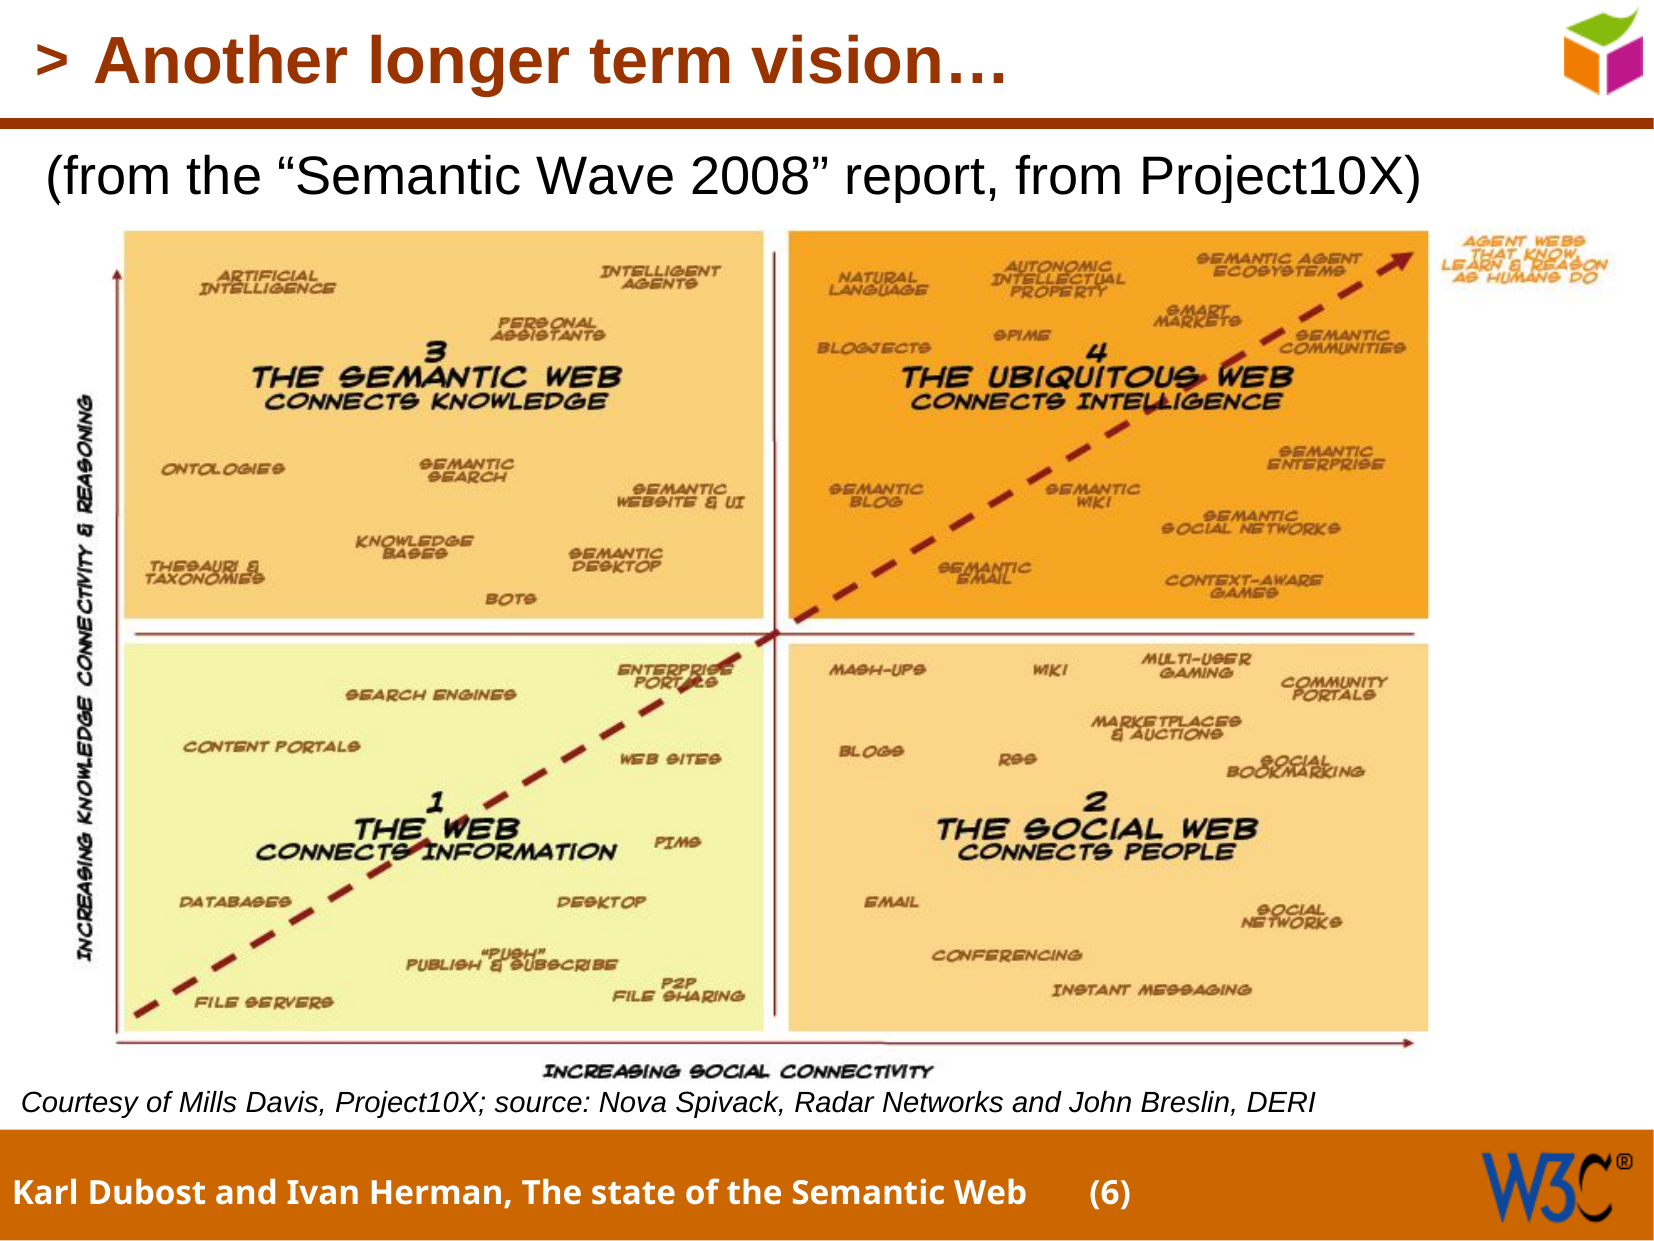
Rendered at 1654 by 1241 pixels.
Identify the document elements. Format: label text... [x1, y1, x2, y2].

text_box Courtesy of Mills Davis, Project10X; source: Nova Spivack, Radar Networks and John Breslin, DERI [6, 1080, 1628, 1129]
picture [1477, 1149, 1639, 1228]
title Another longer term vision… [93, 7, 1493, 111]
text_box (from the “Semantic Wave 2008” report, from Project10X) [30, 141, 1439, 218]
picture [1564, 5, 1643, 95]
picture [59, 203, 1625, 1080]
